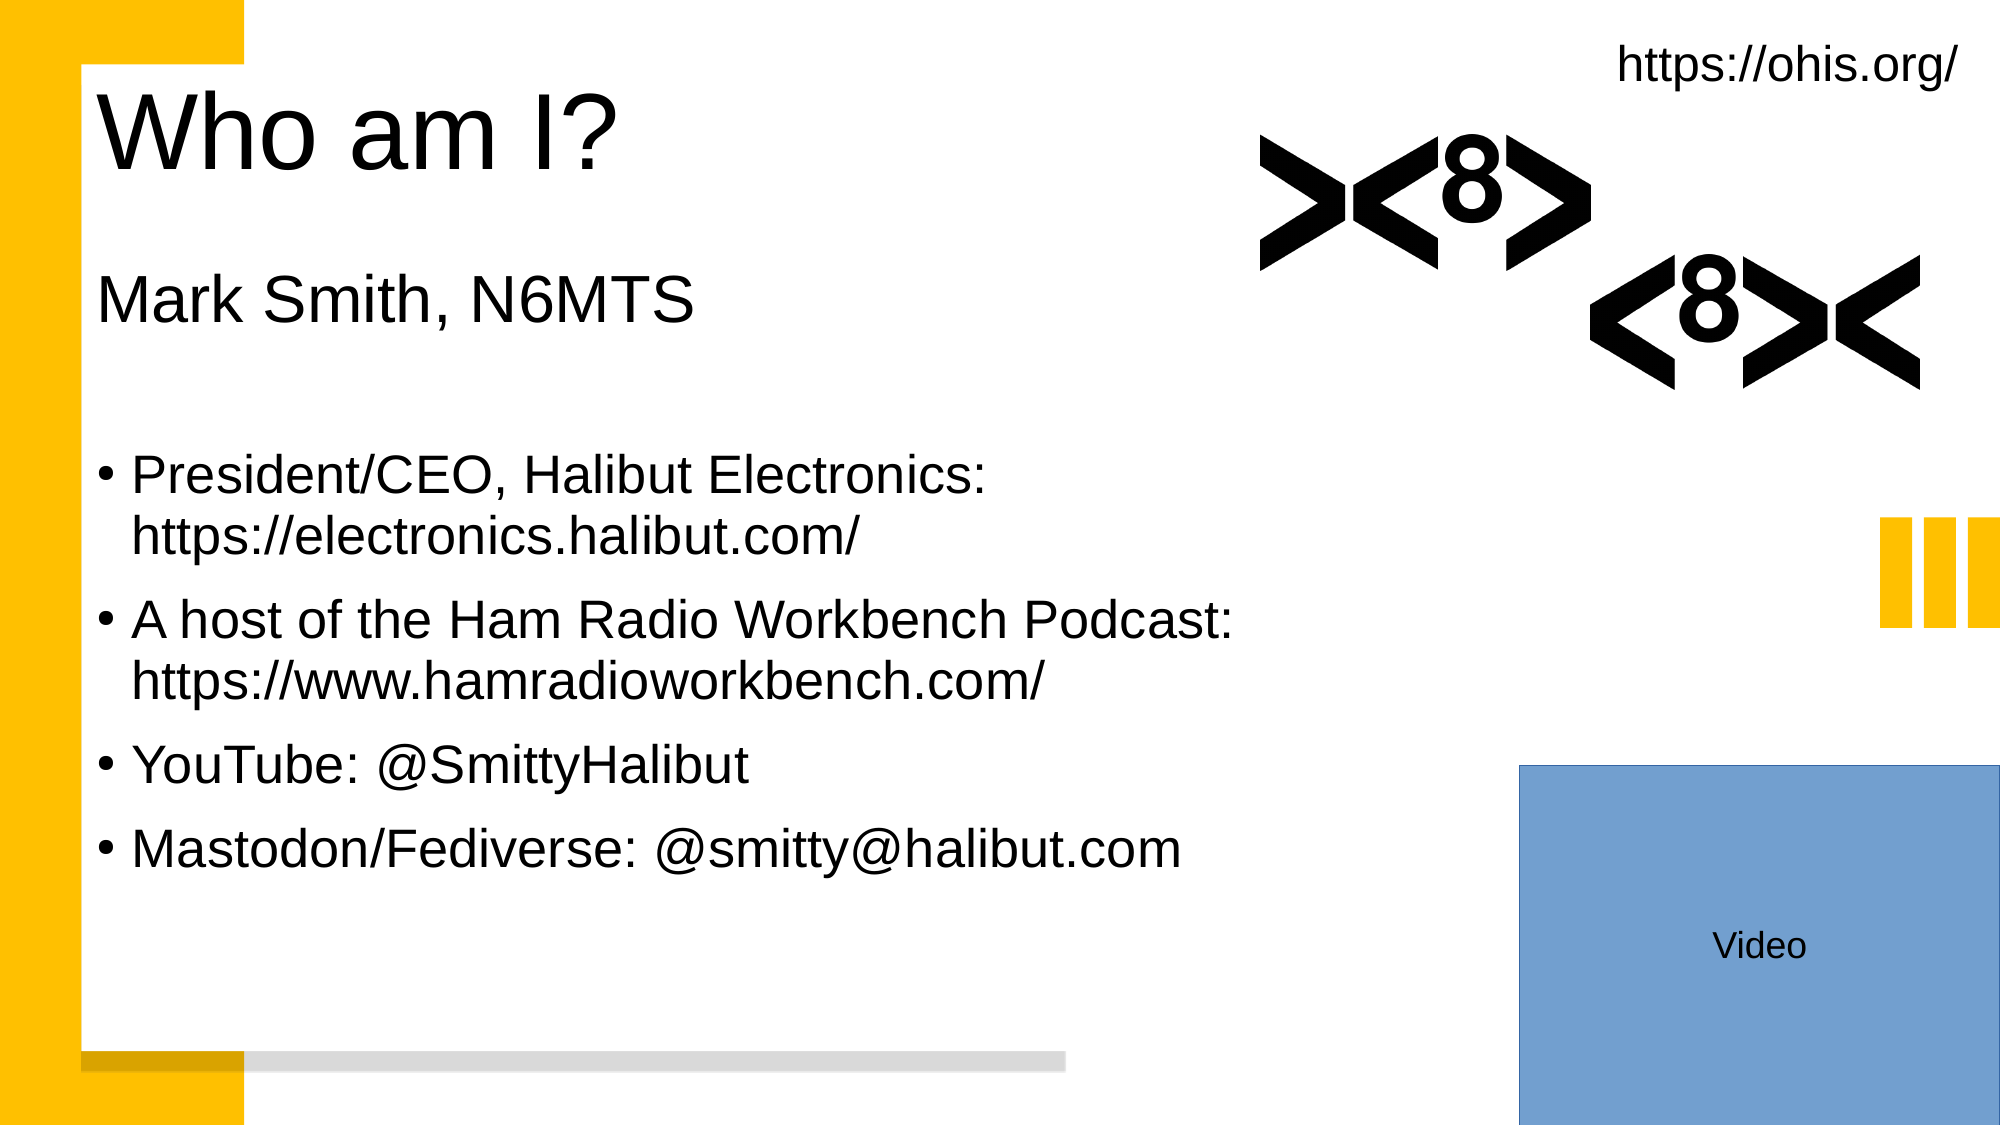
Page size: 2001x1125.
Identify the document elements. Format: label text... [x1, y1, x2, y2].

text_box [0, 0, 2000, 1125]
text_box https://ohis.org/ [1590, 29, 1974, 105]
text_box Video [1519, 765, 2000, 1125]
text_box Who am I? [81, 64, 1921, 201]
picture [1260, 134, 1921, 390]
text_box Mark Smith, N6MTS President/CEO, Halibut Electronics: https://electronics.halibut.com/ A host of the Ham Radio Workbench Podcast: https://www.hamradioworkbench.com/ YouTube: @SmittyHalibut Mastodon/Fediverse: @smitty@halibut.com [81, 254, 1516, 1036]
